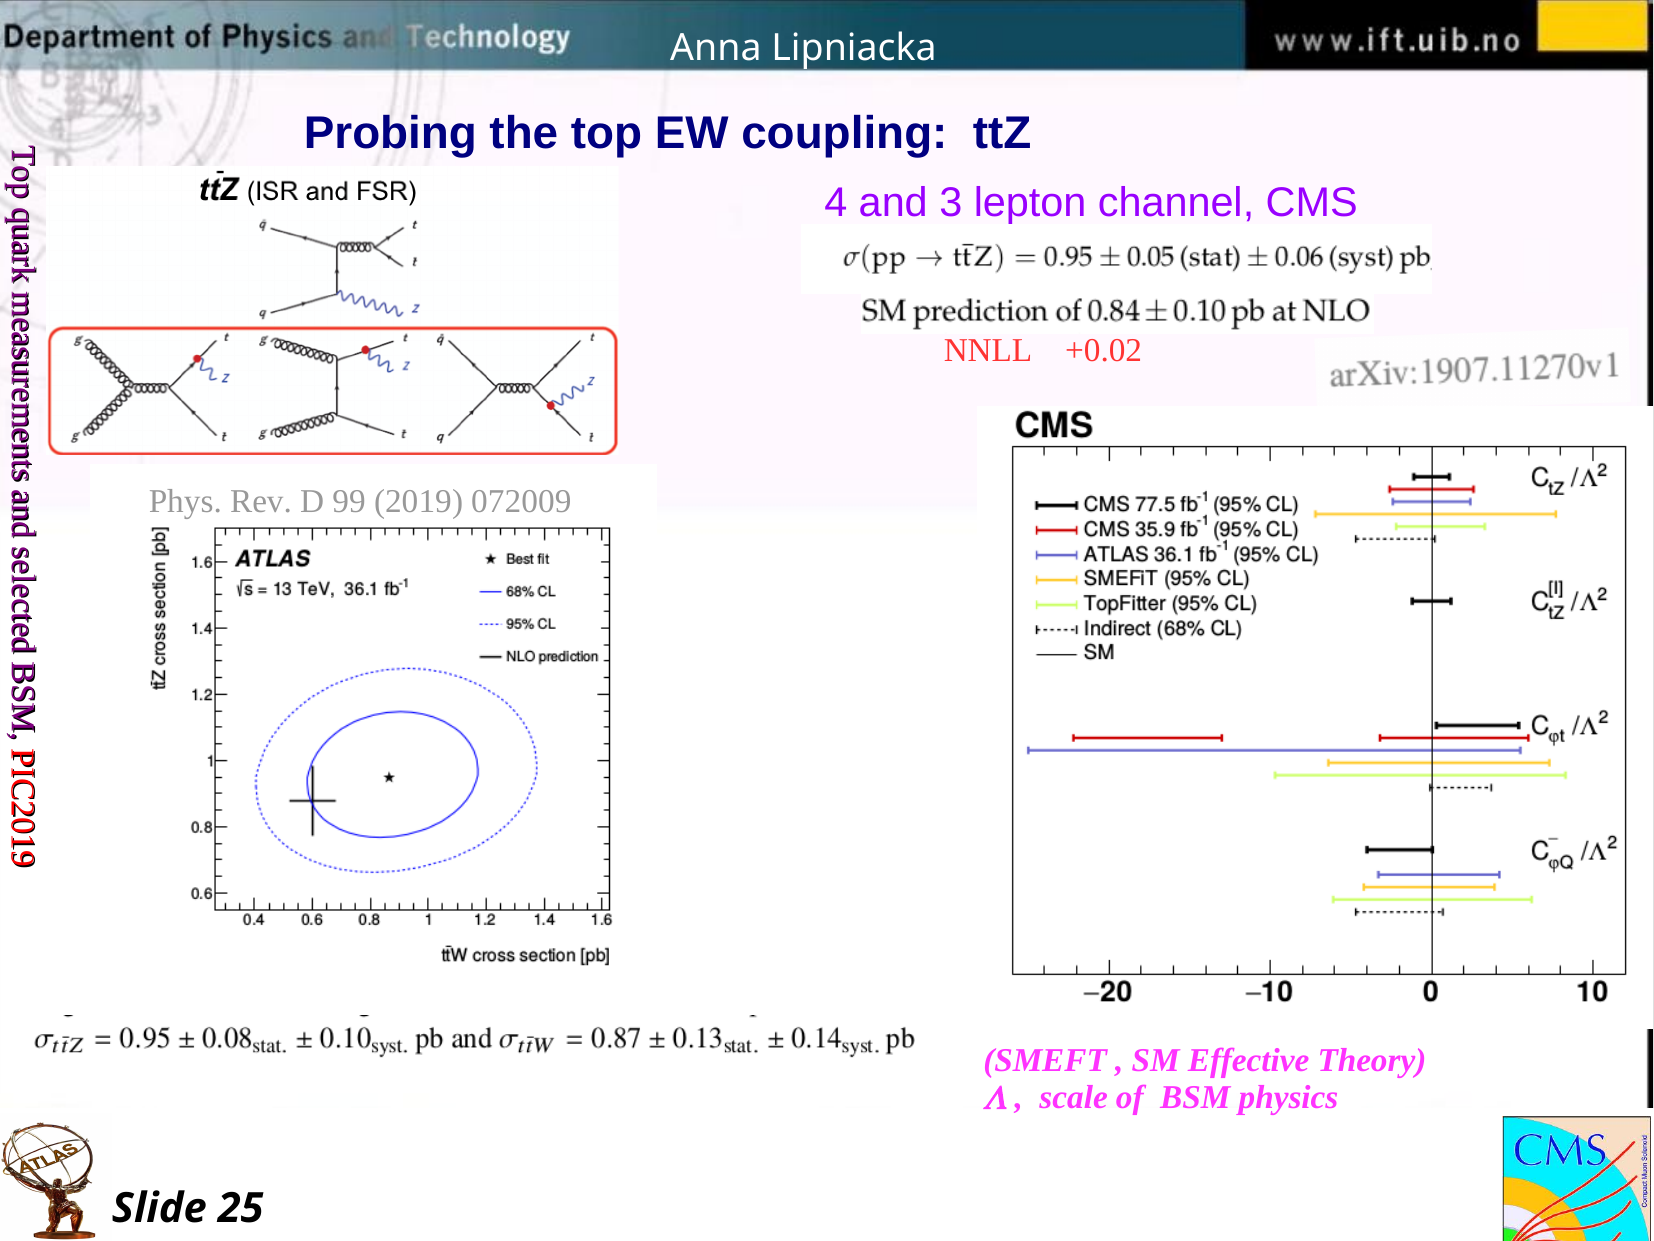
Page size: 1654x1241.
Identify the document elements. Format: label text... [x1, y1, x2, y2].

text_box (SMEFT , SM Effective Theory) L , scale of BSM physics [983, 1041, 1428, 1129]
picture [0, 0, 1654, 1108]
title Probing the top EW coupling: ttZ [0, 29, 1374, 237]
picture [0, 1113, 112, 1241]
picture [1502, 1116, 1651, 1241]
text_box NNLL +0.02 [943, 331, 1143, 372]
text_box 4 and 3 lepton channel, CMS [809, 168, 1638, 234]
text_box Phys. Rev. D 99 (2019) 072009 [148, 478, 784, 539]
text_box Slide 25 [111, 1177, 244, 1232]
